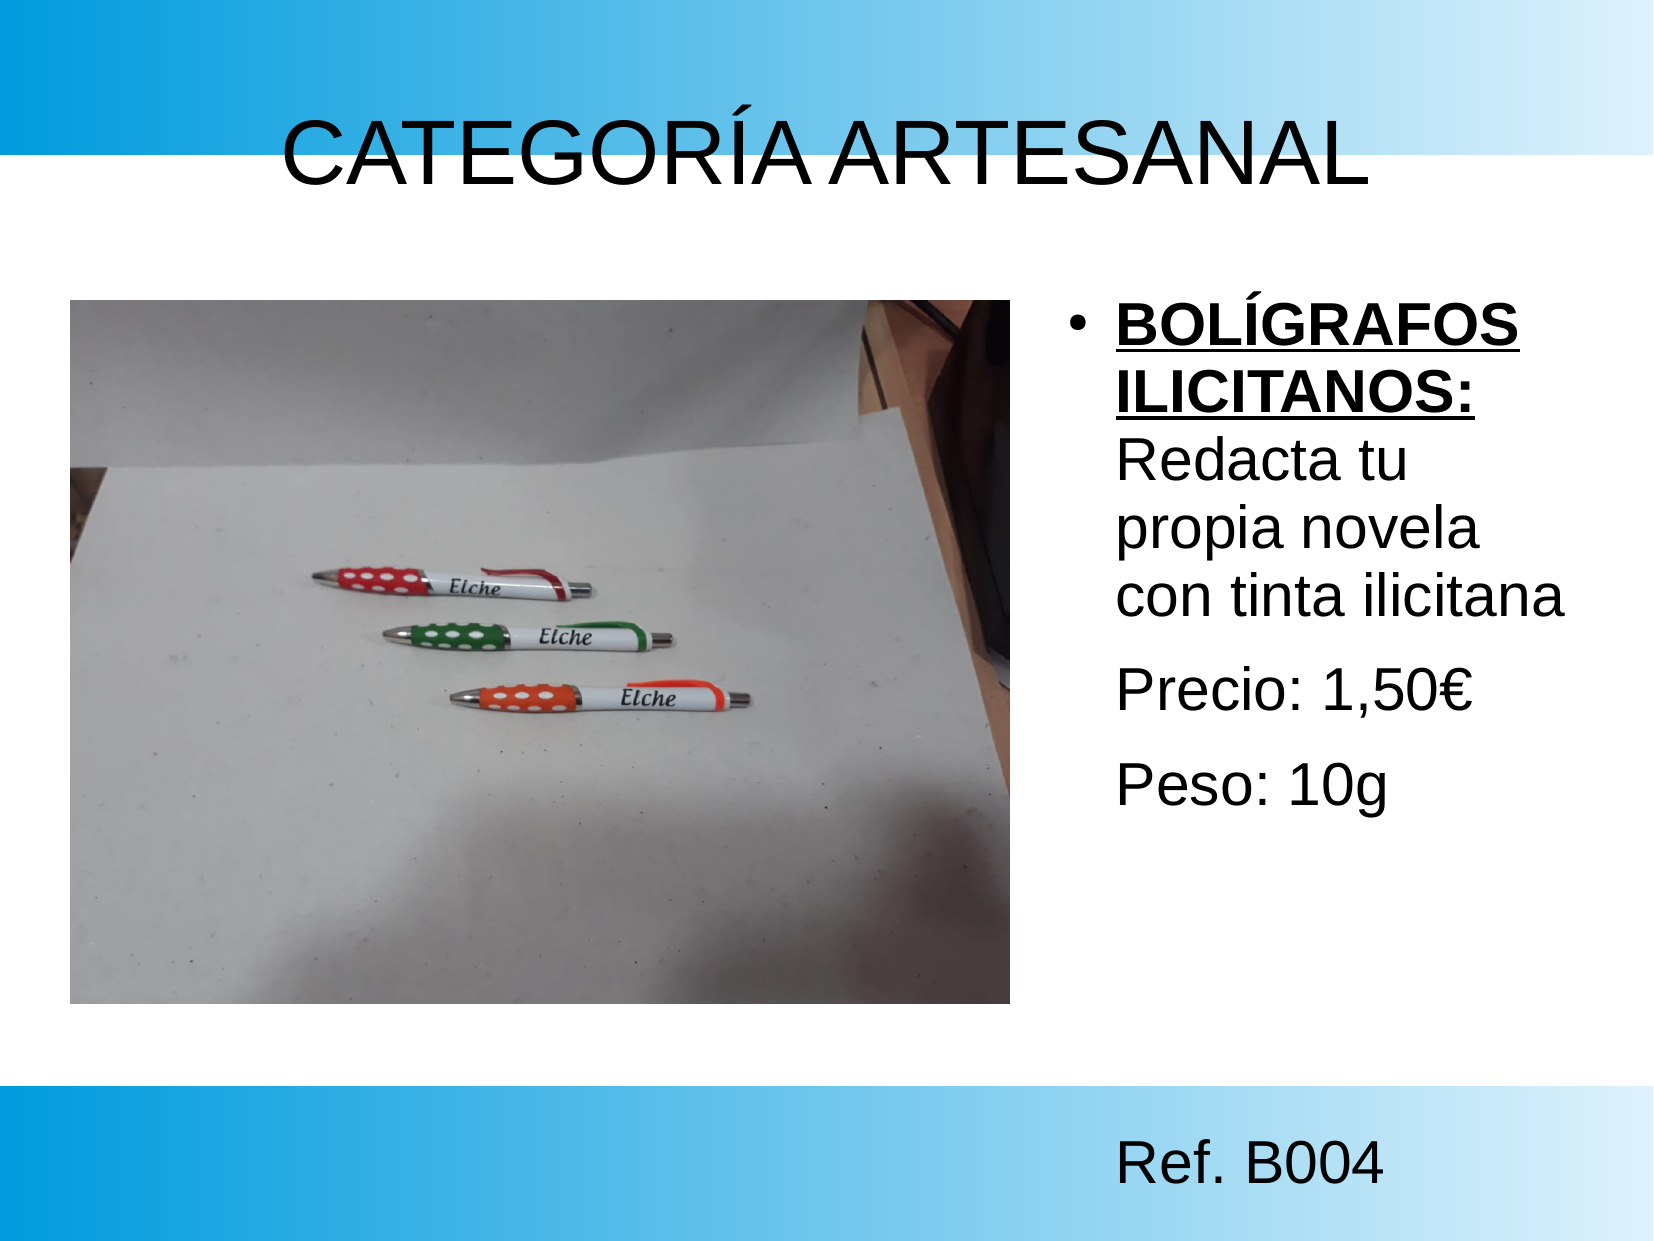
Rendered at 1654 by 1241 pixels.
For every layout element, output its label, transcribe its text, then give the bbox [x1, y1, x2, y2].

title CATEGORÍA ARTESANAL [82, 49, 1571, 257]
list BOLÍGRAFOS ILICITANOS: Redacta tu propia novela con tinta ilicitana Precio: 1,50€ Peso: 10g Ref. B004 [1051, 290, 1571, 1205]
picture [70, 300, 1010, 1004]
